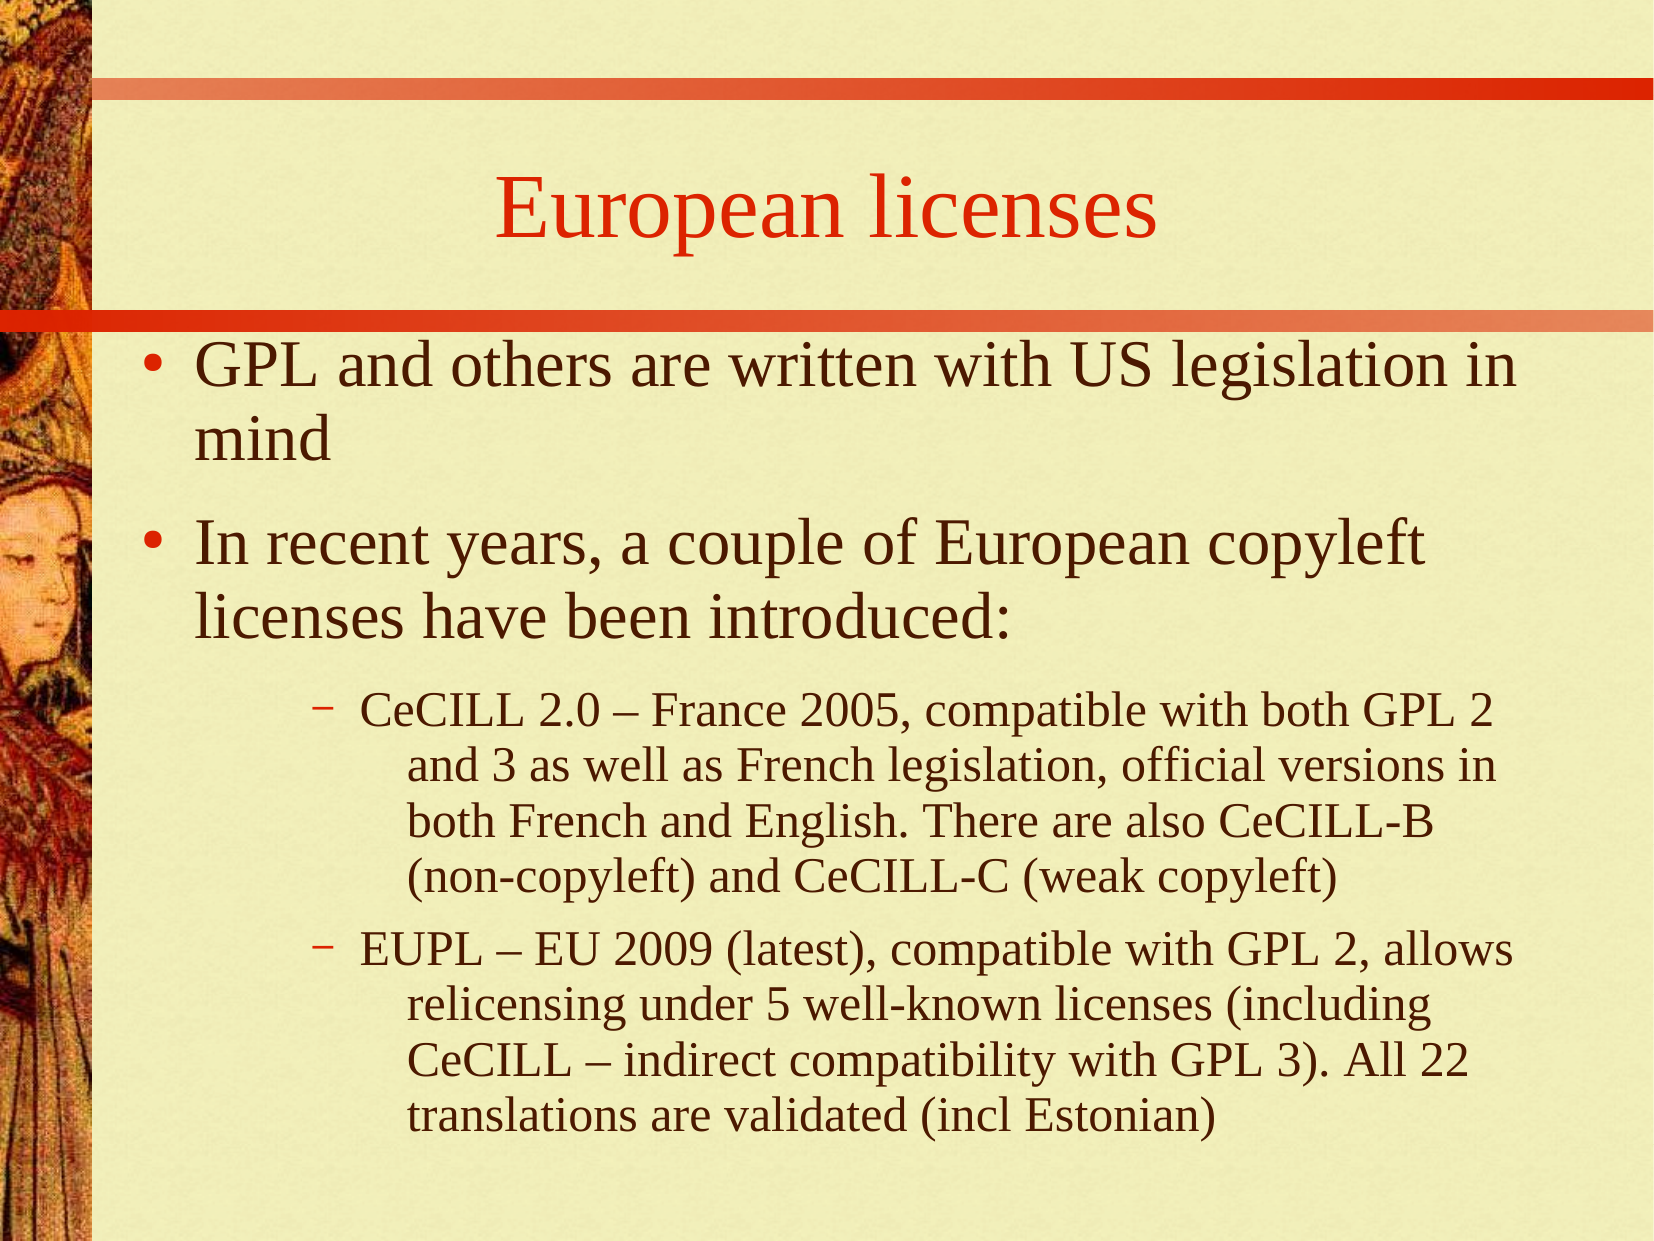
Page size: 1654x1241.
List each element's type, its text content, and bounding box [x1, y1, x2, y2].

picture [0, 0, 1654, 310]
picture [0, 332, 1654, 1241]
list GPL and others are written with US legislation in mind In recent years, a couple of European copyleft licenses have been introduced: CeCILL 2.0 – France 2005, compatible with both GPL 2 and 3 as well as French legislation, official versions in both French and English. There are also CeCILL-B (non-copyleft) and CeCILL-C (weak copyleft) EUPL – EU 2009 (latest), compatible with GPL 2, allows relicensing under 5 well-known licenses (including CeCILL – indirect compatibility with GPL 3). All 22 translations are validated (incl Estonian) [123, 327, 1536, 1143]
title European licenses [121, 102, 1534, 311]
